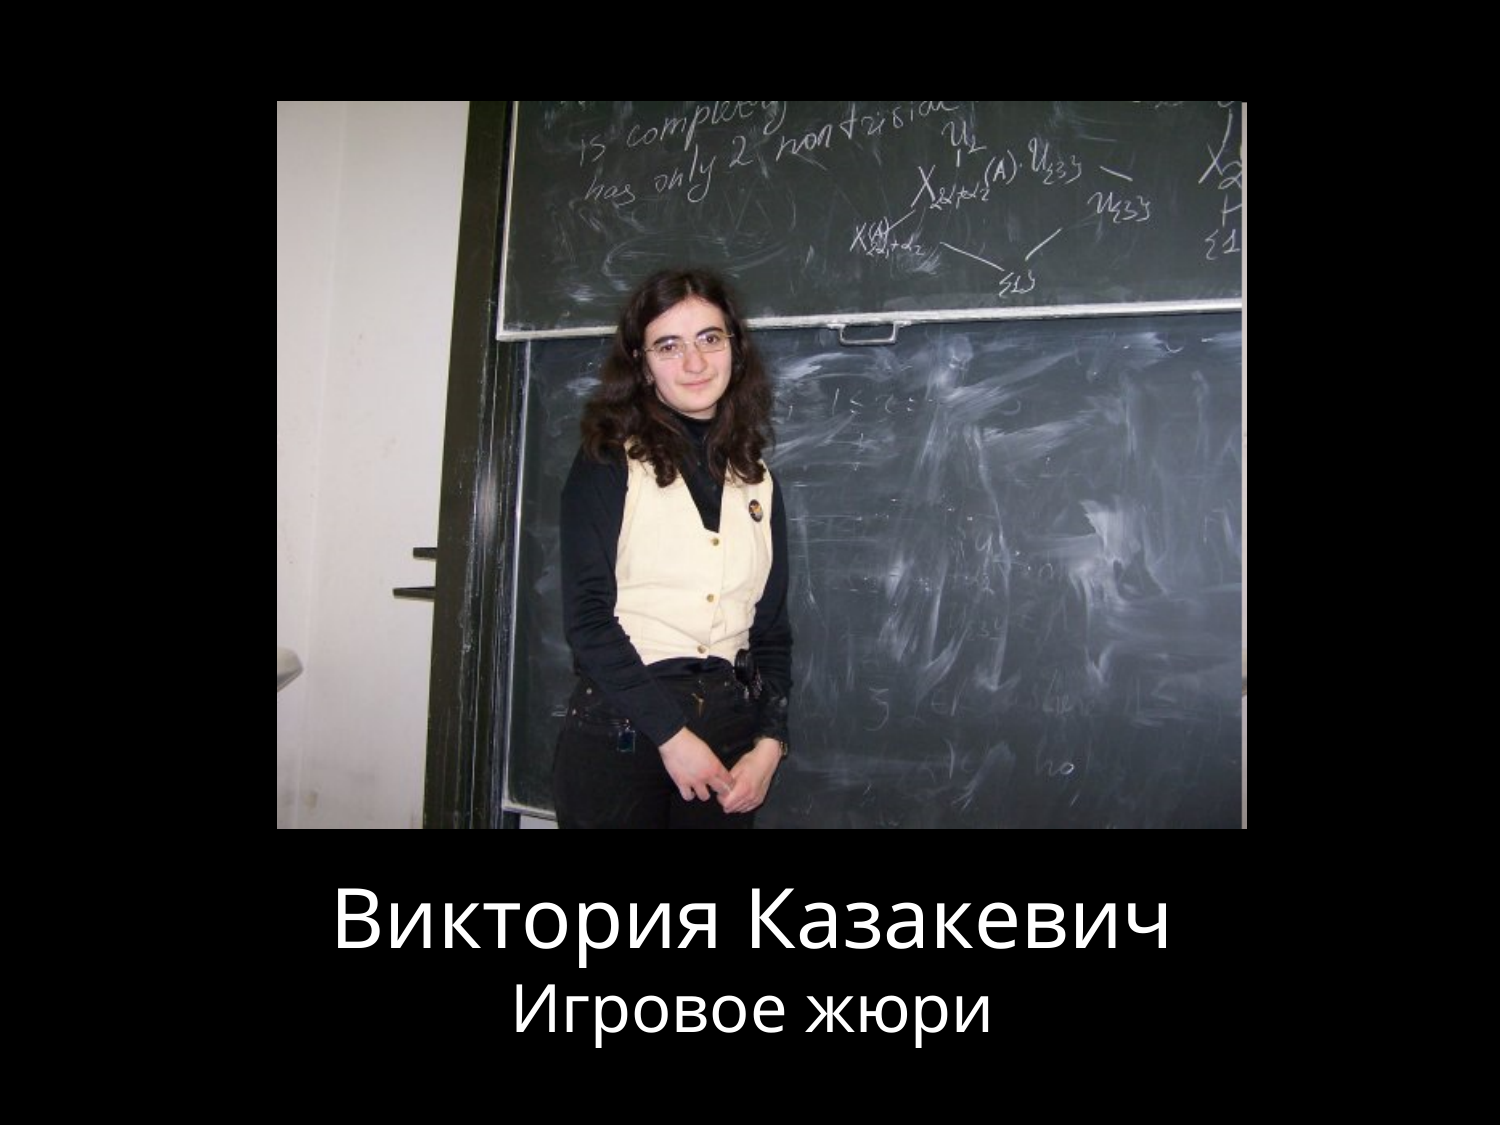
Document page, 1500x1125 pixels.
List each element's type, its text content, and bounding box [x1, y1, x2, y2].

text_box Виктория Казакевич Игровое жюри [316, 857, 1190, 1054]
picture [277, 101, 1247, 829]
